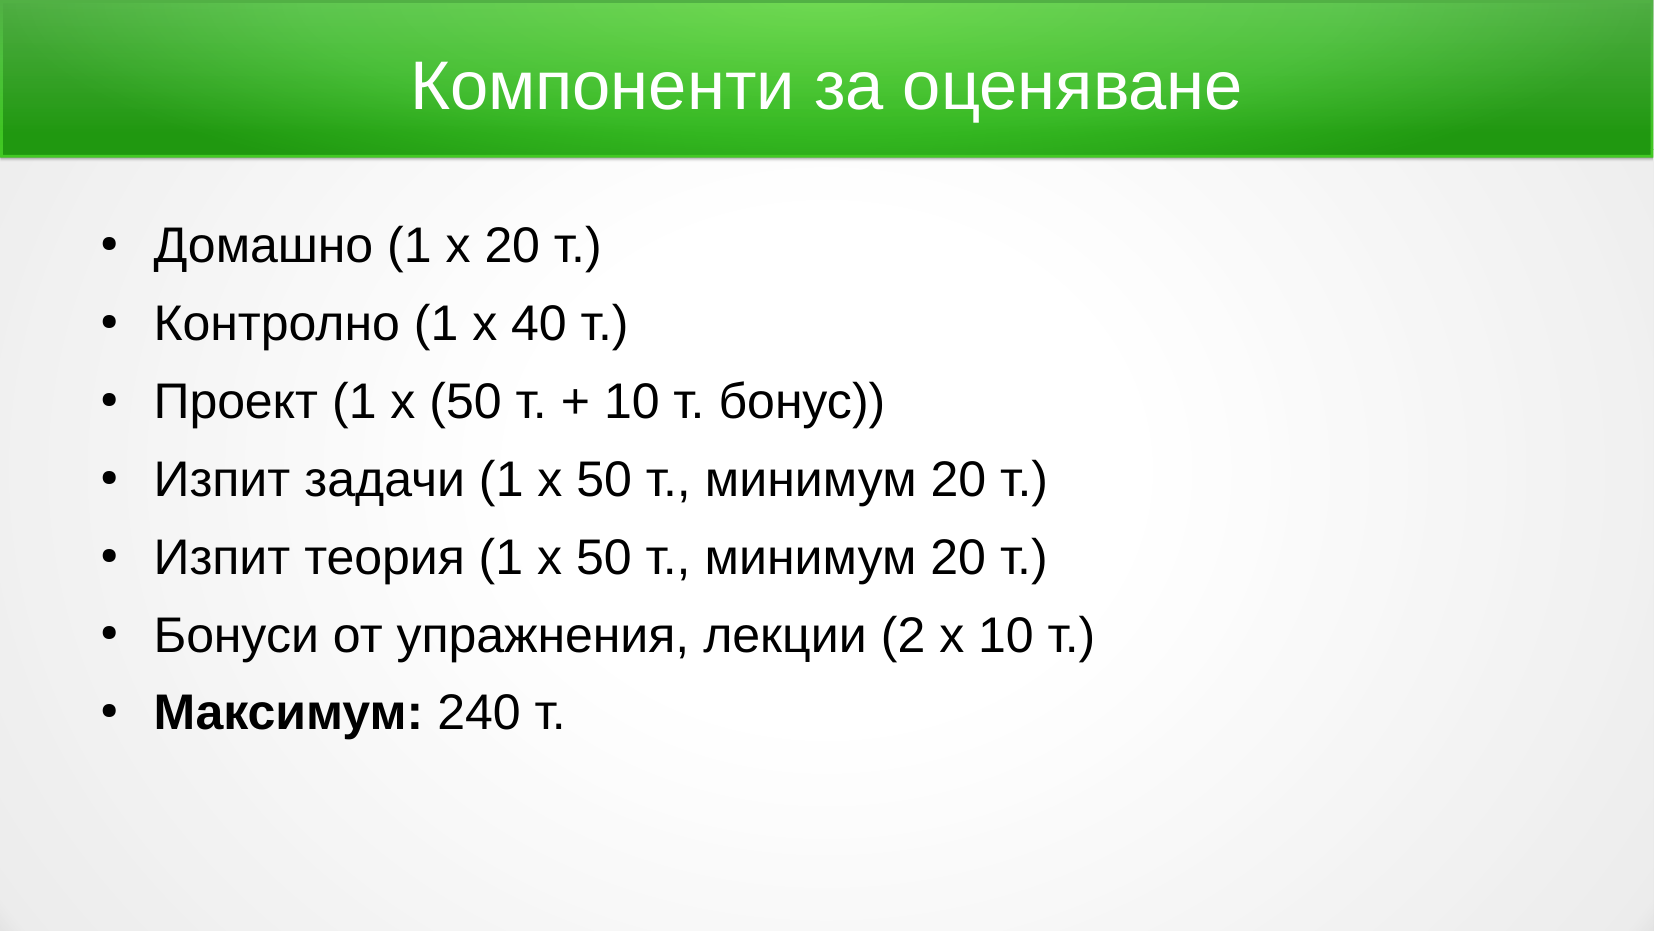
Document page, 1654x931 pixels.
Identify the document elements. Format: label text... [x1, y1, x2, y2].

list Домашно (1 x 20 т.) Контролно (1 x 40 т.) Проект (1 x (50 т. + 10 т. бонус)) Изпит задачи (1 x 50 т., минимум 20 т.) Изпит теория (1 x 50 т., минимум 20 т.) Бонуси от упражнения, лекции (2 x 10 т.) Максимум: 240 т. [82, 217, 1538, 839]
title Компоненти за оценяване [82, 37, 1571, 135]
